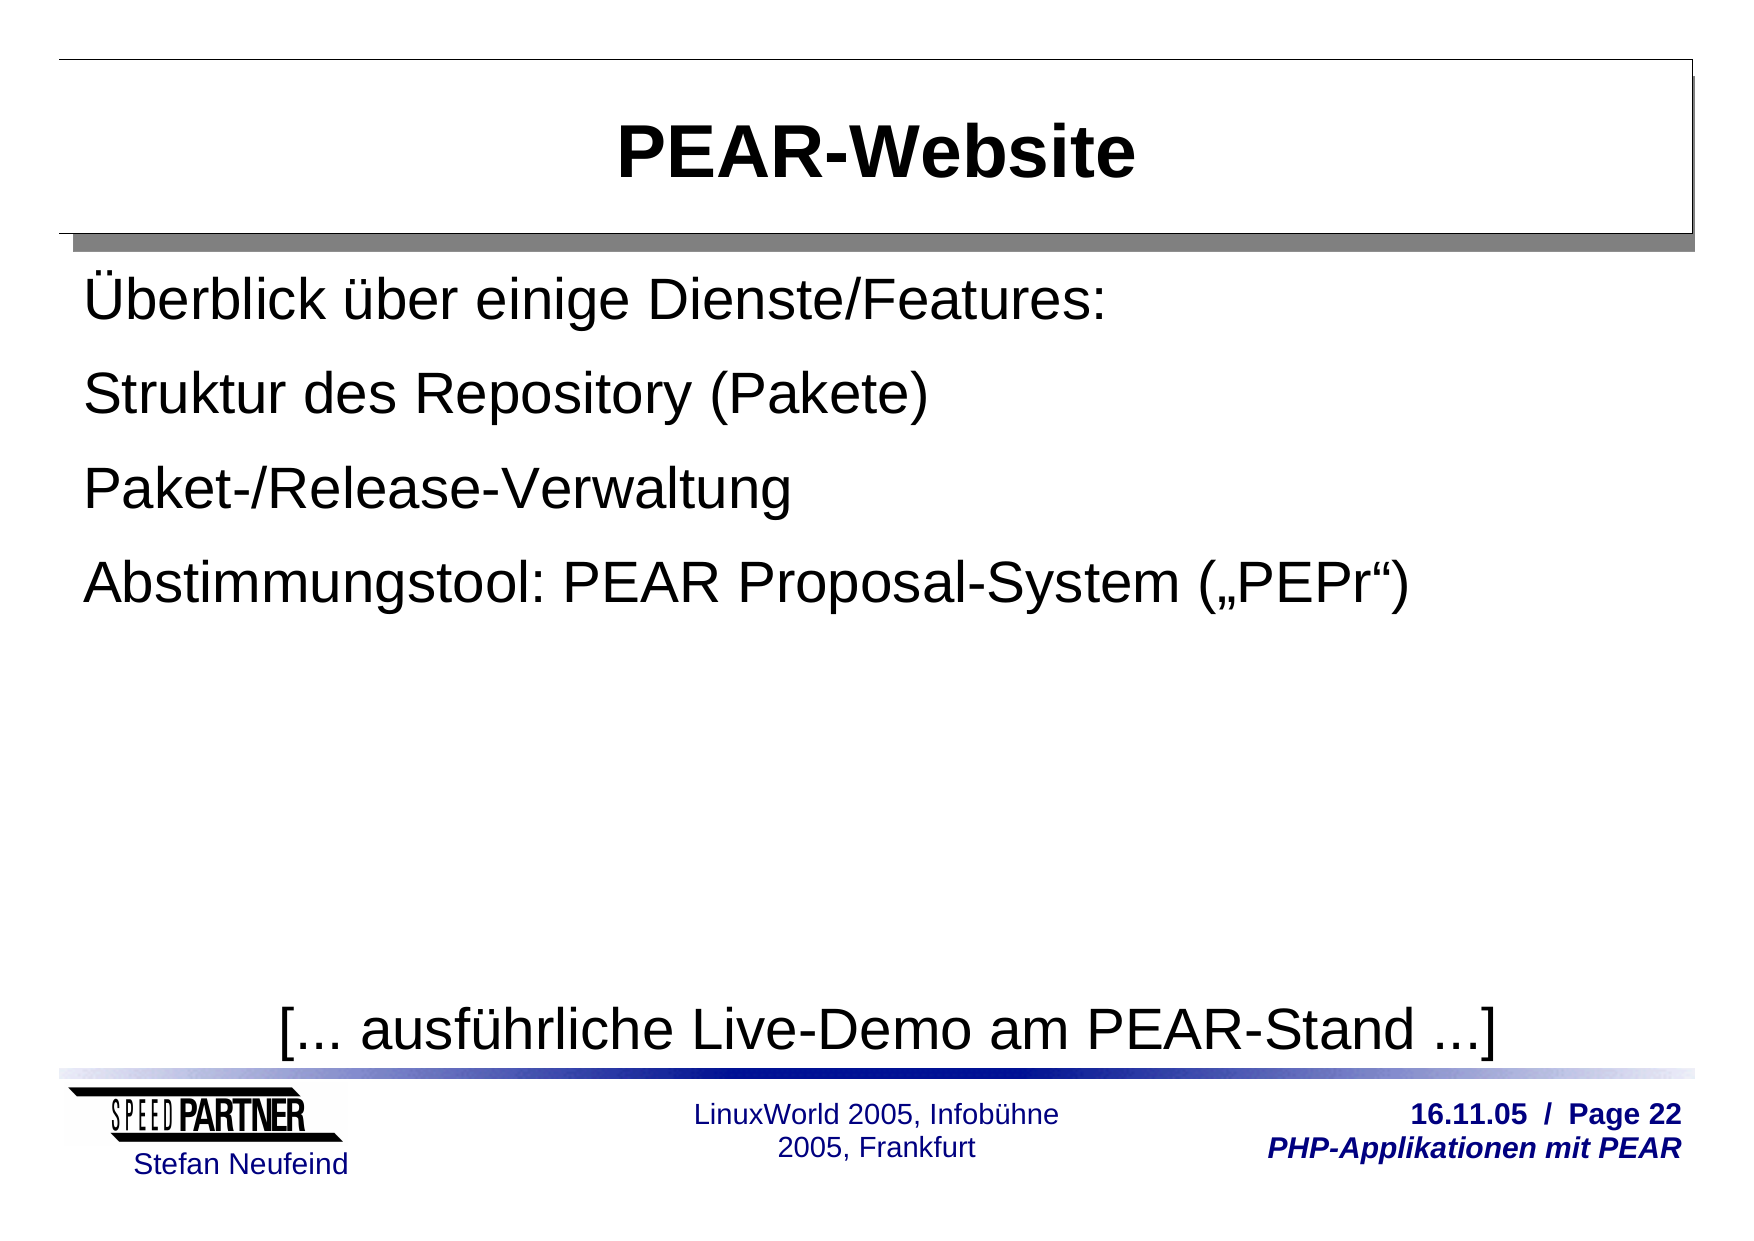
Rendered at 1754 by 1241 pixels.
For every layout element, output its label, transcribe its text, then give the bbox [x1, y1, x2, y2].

picture [59, 1068, 1695, 1079]
list Überblick über einige Dienste/Features: Struktur des Repository (Pakete) Paket-/Release-Verwaltung Abstimmungstool: PEAR Proposal-System („PEPr“) [... ausführliche Live-Demo am PEAR-Stand ...] [71, 266, 1695, 1060]
title PEAR-Website [59, 59, 1695, 244]
picture [64, 1082, 348, 1146]
